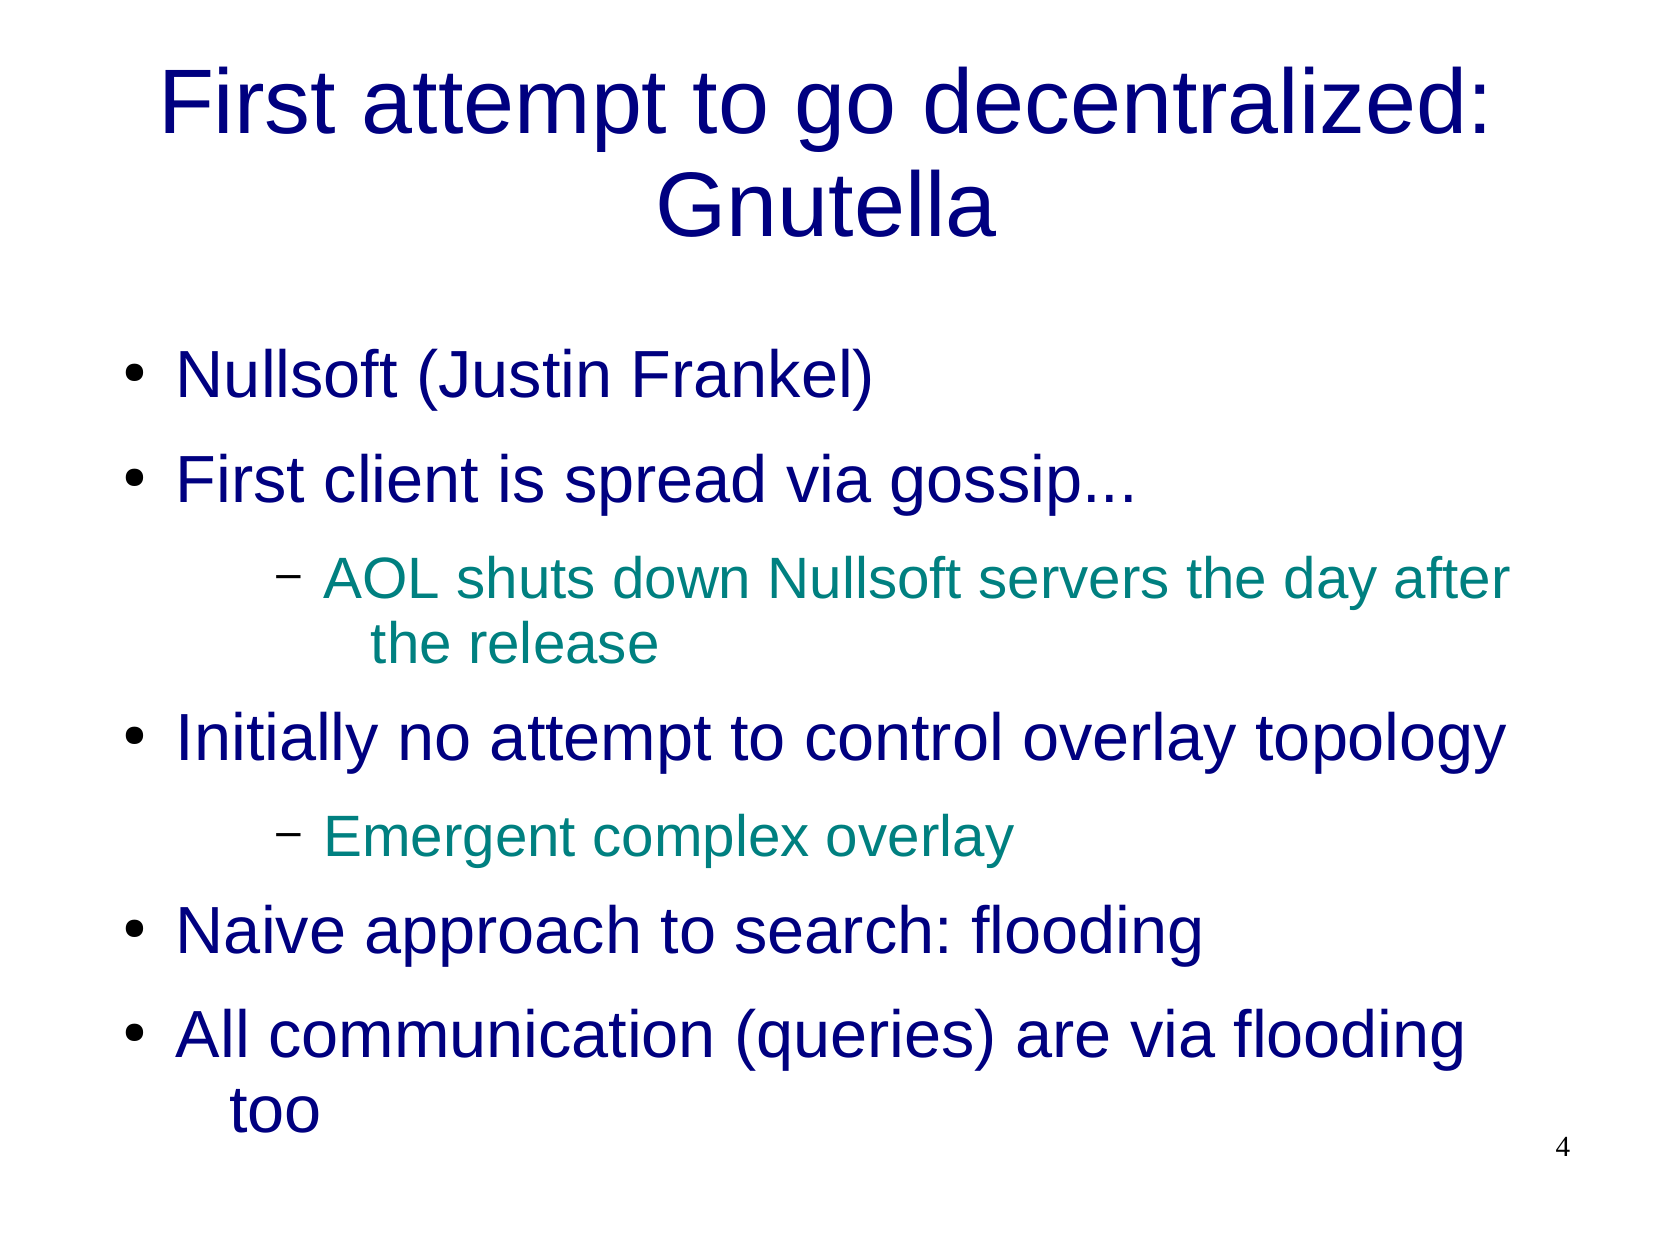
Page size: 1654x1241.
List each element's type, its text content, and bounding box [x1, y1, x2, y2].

list Nullsoft (Justin Frankel) First client is spread via gossip... AOL shuts down Nullsoft servers the day after the release Initially no attempt to control overlay topology Emergent complex overlay Naive approach to search: flooding All communication (queries) are via flooding too [87, 337, 1576, 1157]
title First attempt to go decentralized: Gnutella [82, 49, 1571, 257]
